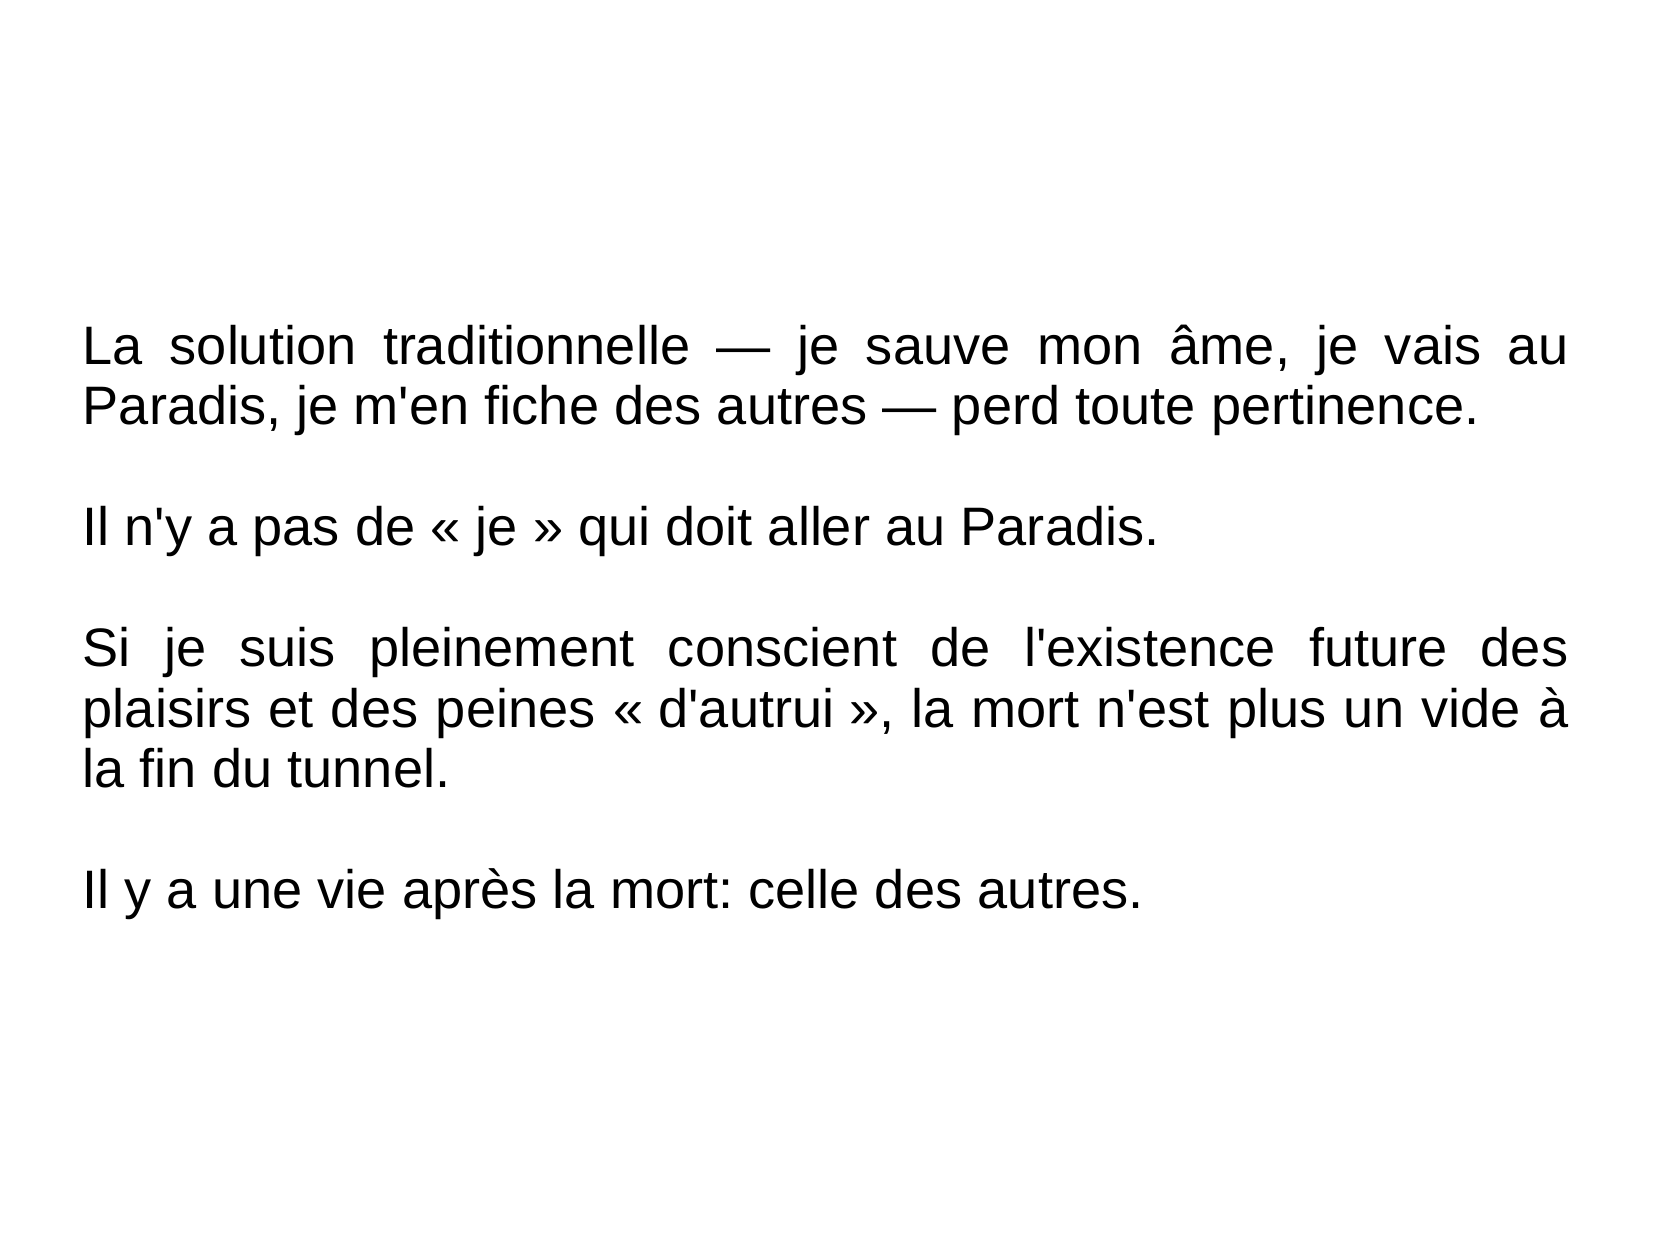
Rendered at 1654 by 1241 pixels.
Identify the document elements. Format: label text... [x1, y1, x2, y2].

text_box La solution traditionnelle — je sauve mon âme, je vais au Paradis, je m'en fiche des autres — perd toute pertinence. Il n'y a pas de « je » qui doit aller au Paradis. Si je suis pleinement conscient de l'existence future des plaisirs et des peines « d'autrui », la mort n'est plus un vide à la fin du tunnel. Il y a une vie après la mort: celle des autres. [82, 112, 1571, 1124]
